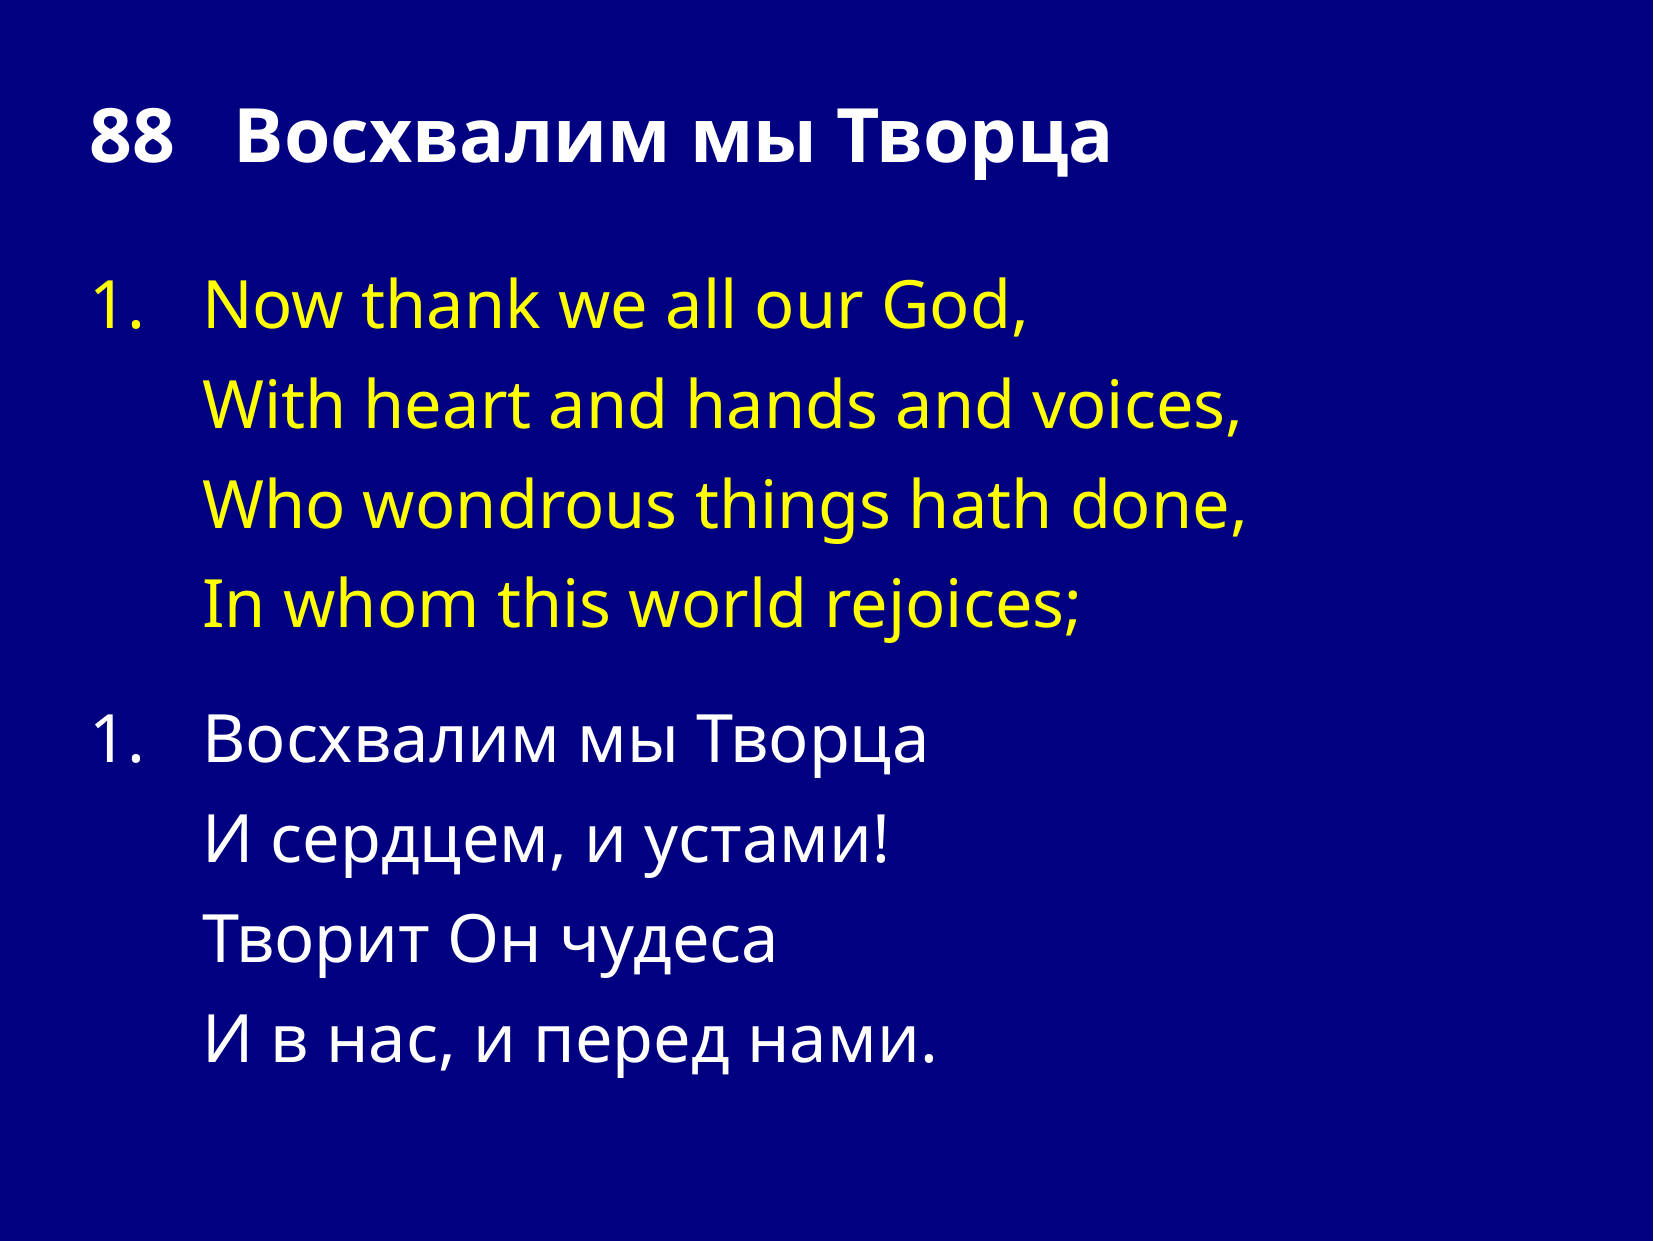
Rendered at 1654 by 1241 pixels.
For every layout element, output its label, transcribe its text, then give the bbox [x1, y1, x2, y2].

text_box 1. Now thank we all our God, With heart and hands and voices, Who wondrous things hath done, In whom this world rejoices; [75, 188, 1576, 638]
text_box 88 Восхвалим мы Творца [75, 75, 1576, 188]
text_box 1. Восхвалим мы Творца И сердцем, и устами! Творит Он чудеса И в нас, и перед нами. [75, 675, 1576, 1163]
